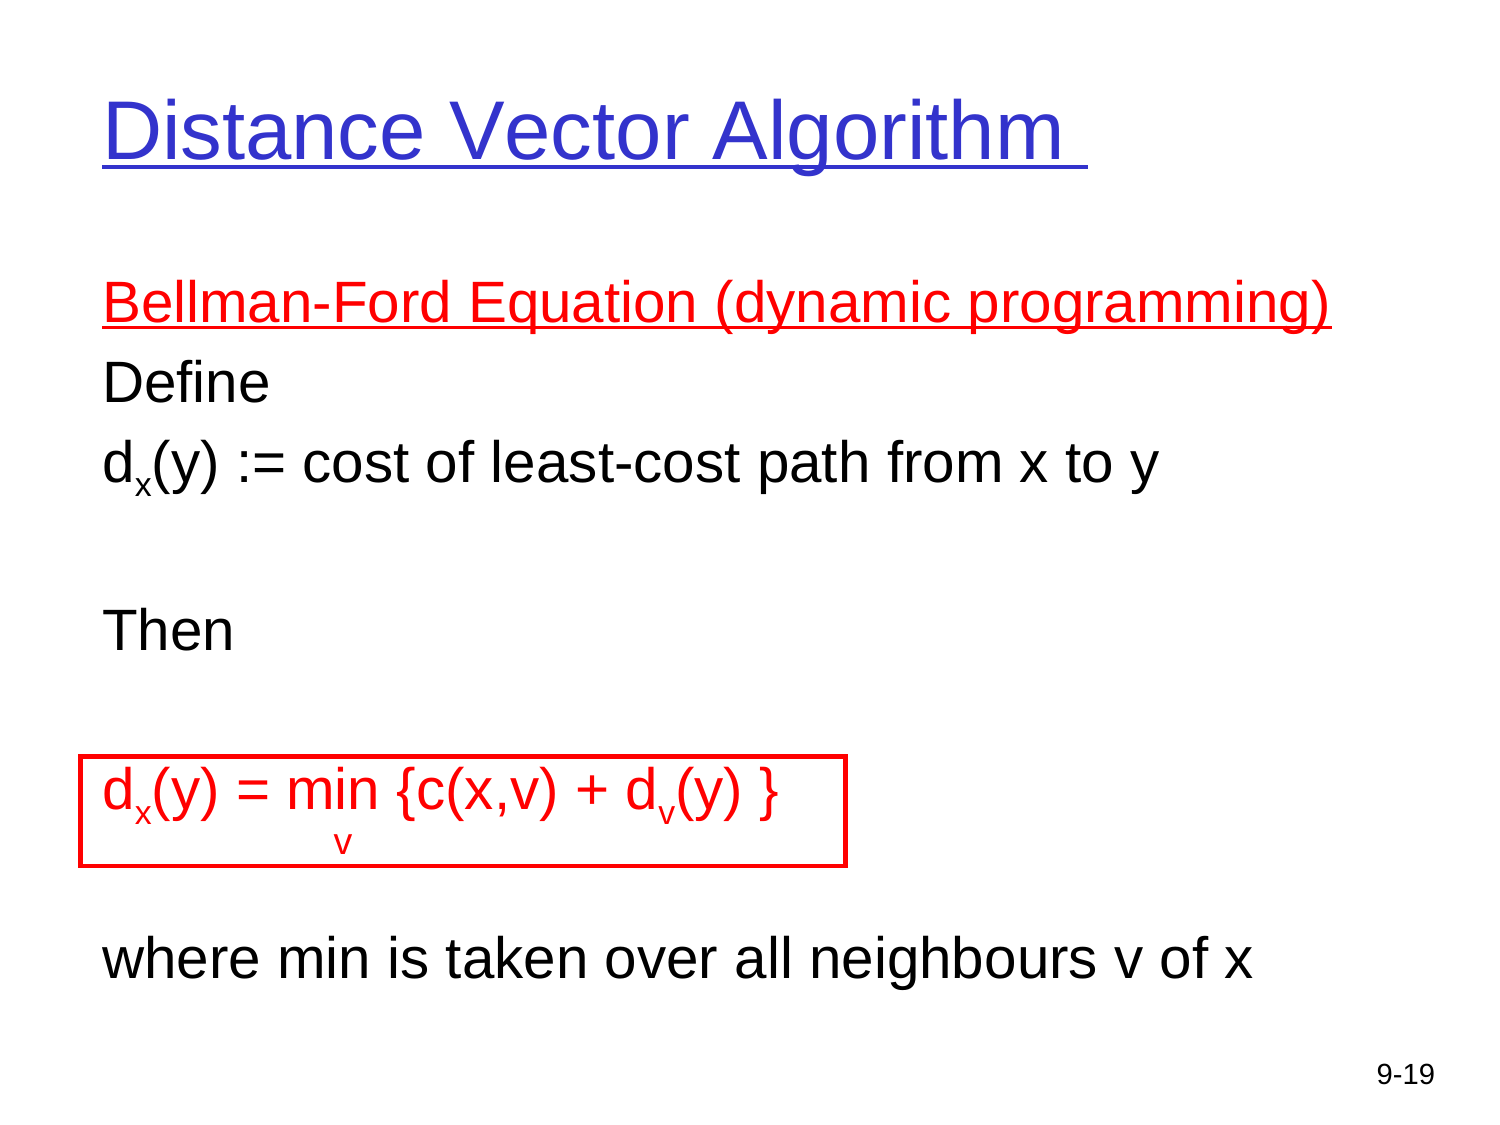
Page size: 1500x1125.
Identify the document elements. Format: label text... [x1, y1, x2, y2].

title Distance Vector Algorithm [87, 37, 1363, 225]
list Bellman-Ford Equation (dynamic programming) Define dx(y) := cost of least-cost path from x to y Then dx(y) = min {c(x,v) + dv(y) } where min is taken over all neighbours v of x [87, 262, 1393, 1026]
text_box v [318, 812, 368, 870]
list Bellman-Ford Equation (dynamic programming) Define dx(y) := cost of least-cost path from x to y Then dx(y) = min {c(x,v) + dv(y) } where min is taken over all neighbours v of x [87, 759, 843, 864]
